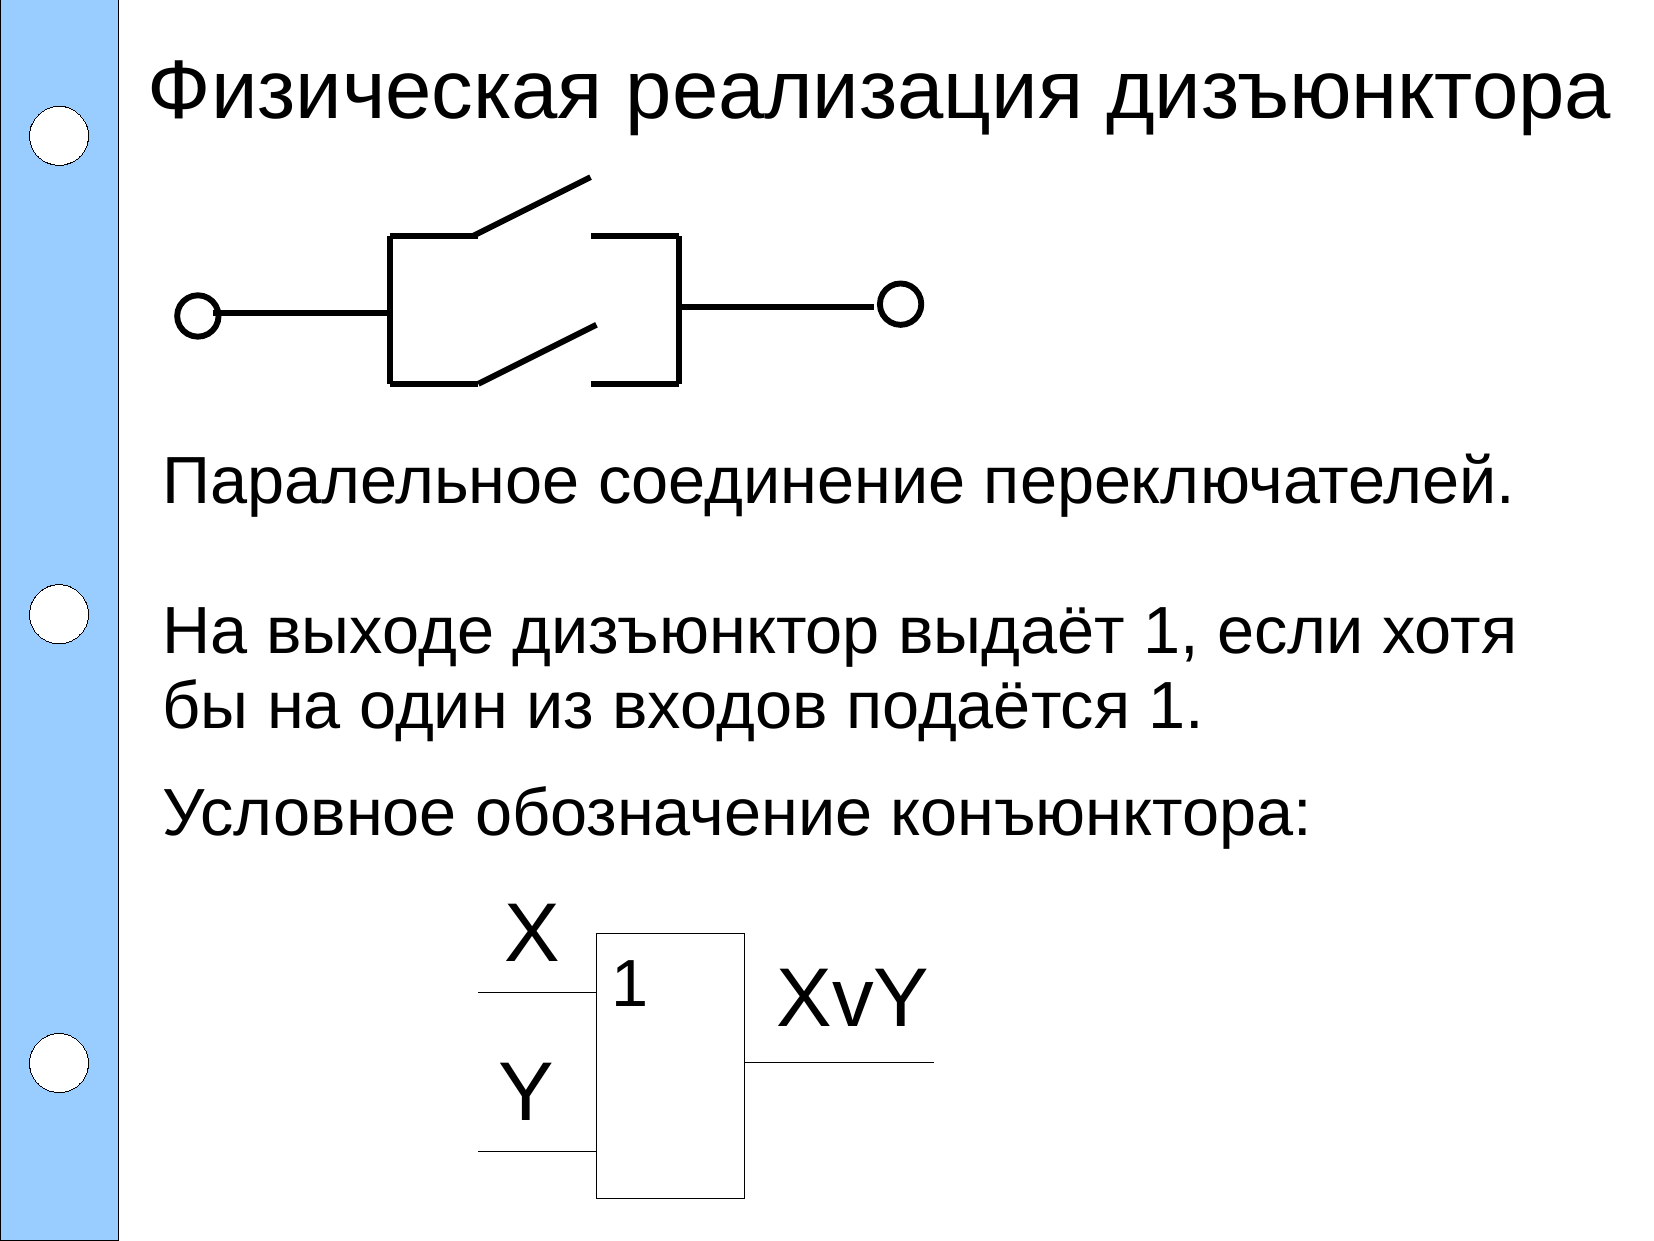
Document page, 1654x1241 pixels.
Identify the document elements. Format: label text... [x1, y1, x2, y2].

text_box Паралельное соединение переключателей. На выходе дизъюнктор выдаёт 1, если хотя бы на один из входов подаётся 1. [147, 436, 1625, 751]
text_box [0, 0, 119, 1241]
text_box Физическая реализация дизъюнктора [112, 35, 1648, 144]
text_box Условное обозначение конъюнктора: [147, 767, 1595, 858]
text_box Y [484, 1037, 573, 1146]
text_box [596, 933, 745, 1199]
text_box 1 [596, 938, 686, 1029]
text_box [177, 295, 219, 337]
text_box ХvY [761, 943, 1117, 1052]
text_box Х [490, 878, 579, 987]
text_box [879, 283, 922, 325]
